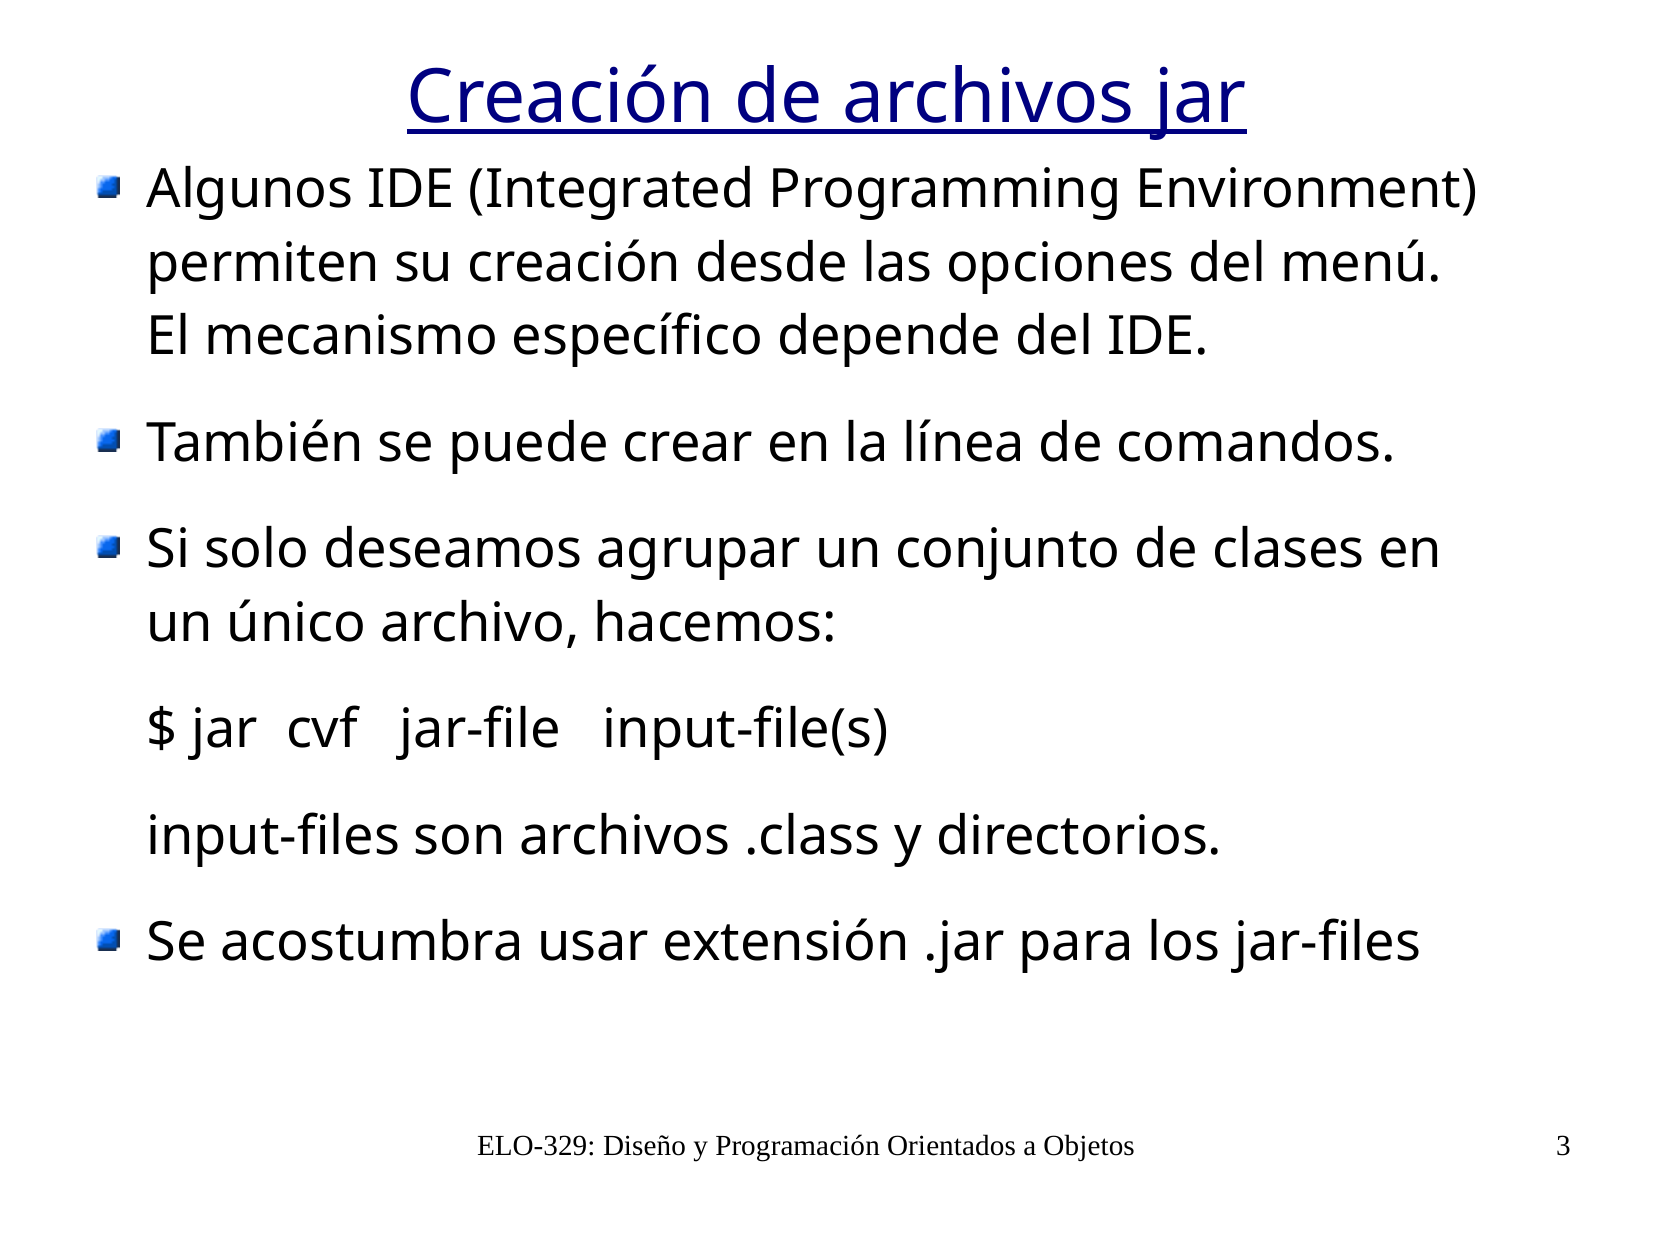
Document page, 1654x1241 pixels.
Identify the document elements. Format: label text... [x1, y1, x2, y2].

title Creación de archivos jar [82, 50, 1571, 137]
list Algunos IDE (Integrated Programming Environment) permiten su creación desde las opciones del menú. El mecanismo específico depende del IDE. También se puede crear en la línea de comandos. Si solo deseamos agrupar un conjunto de clases en un único archivo, hacemos: $ jar cvf jar-file input-file(s) input-files son archivos .class y directorios. Se acostumbra usar extensión .jar para los jar-files [80, 149, 1495, 1134]
